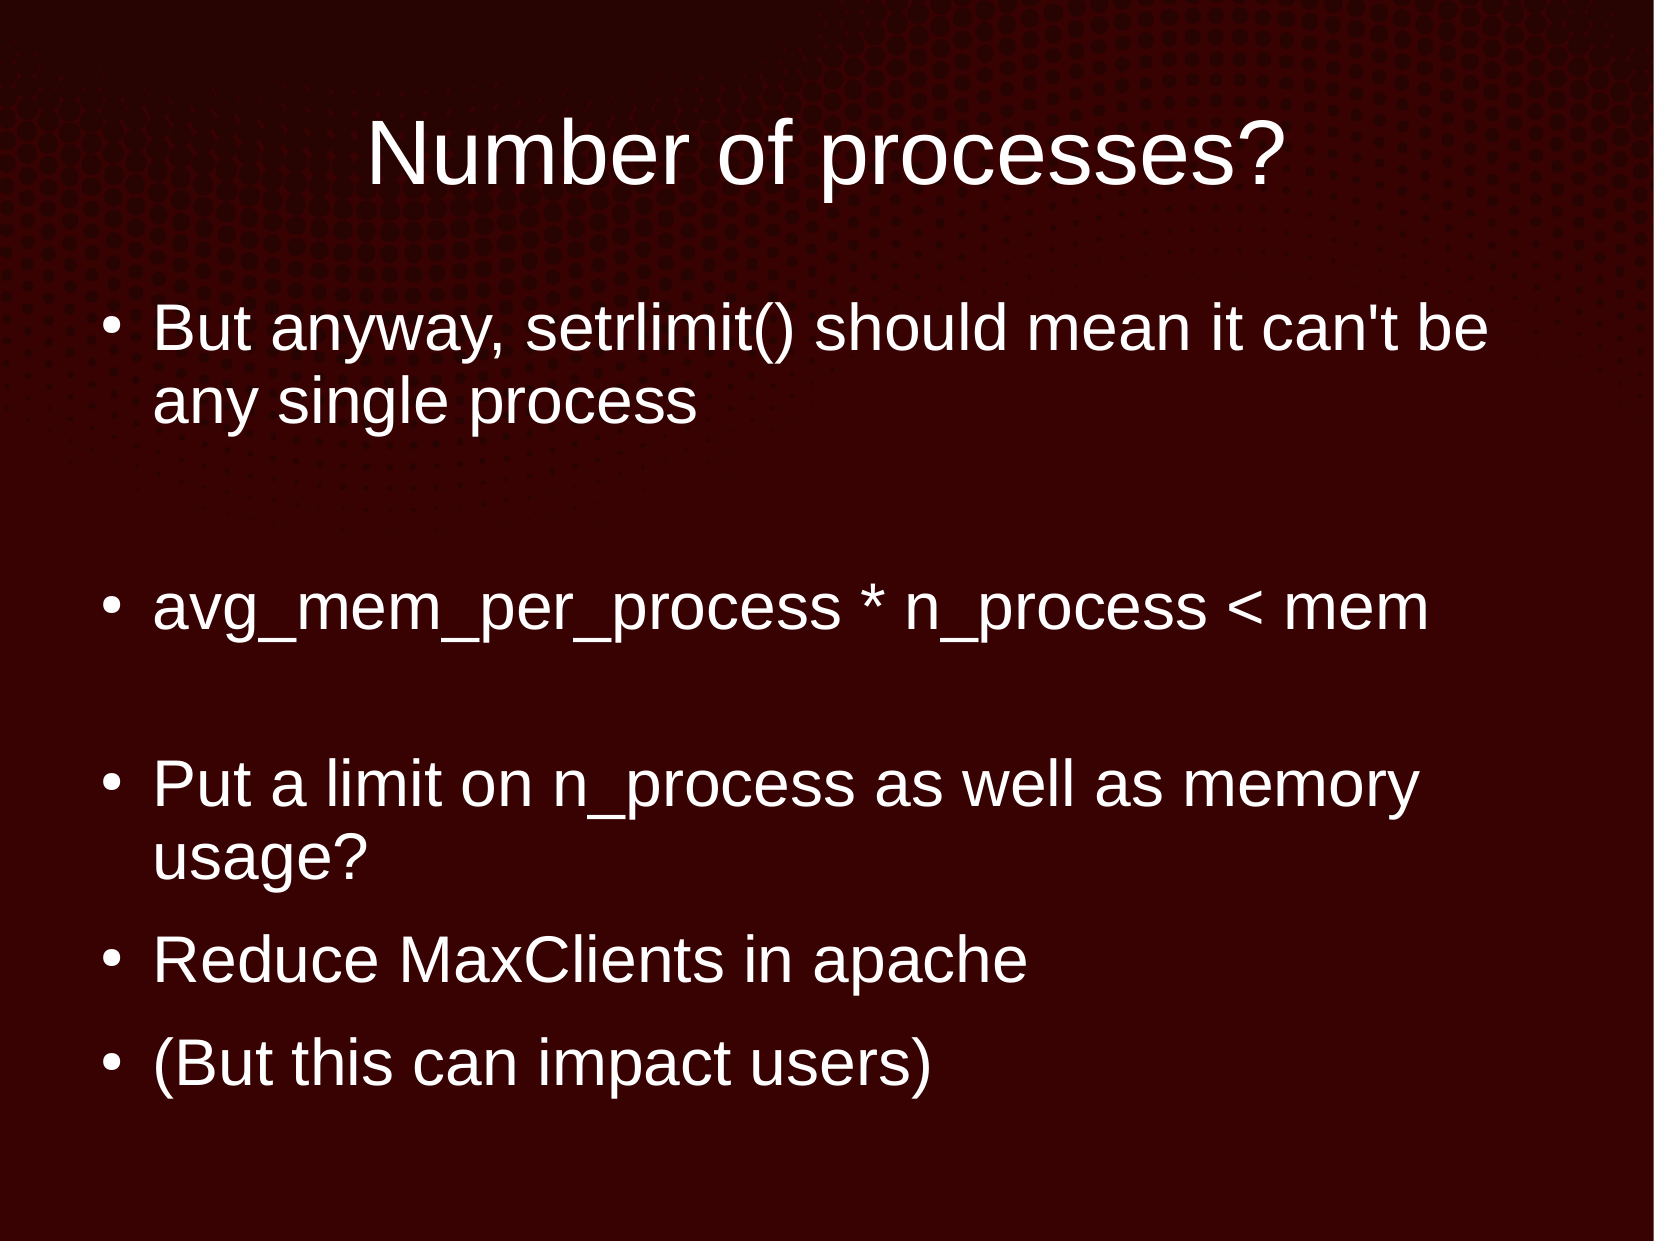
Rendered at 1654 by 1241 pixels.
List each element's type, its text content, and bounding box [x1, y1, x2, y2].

picture [0, 0, 1654, 1241]
title Number of processes? [82, 49, 1571, 257]
list But anyway, setrlimit() should mean it can't be any single process avg_mem_per_process * n_process < mem Put a limit on n_process as well as memory usage? Reduce MaxClients in apache (But this can impact users) [82, 290, 1571, 1109]
